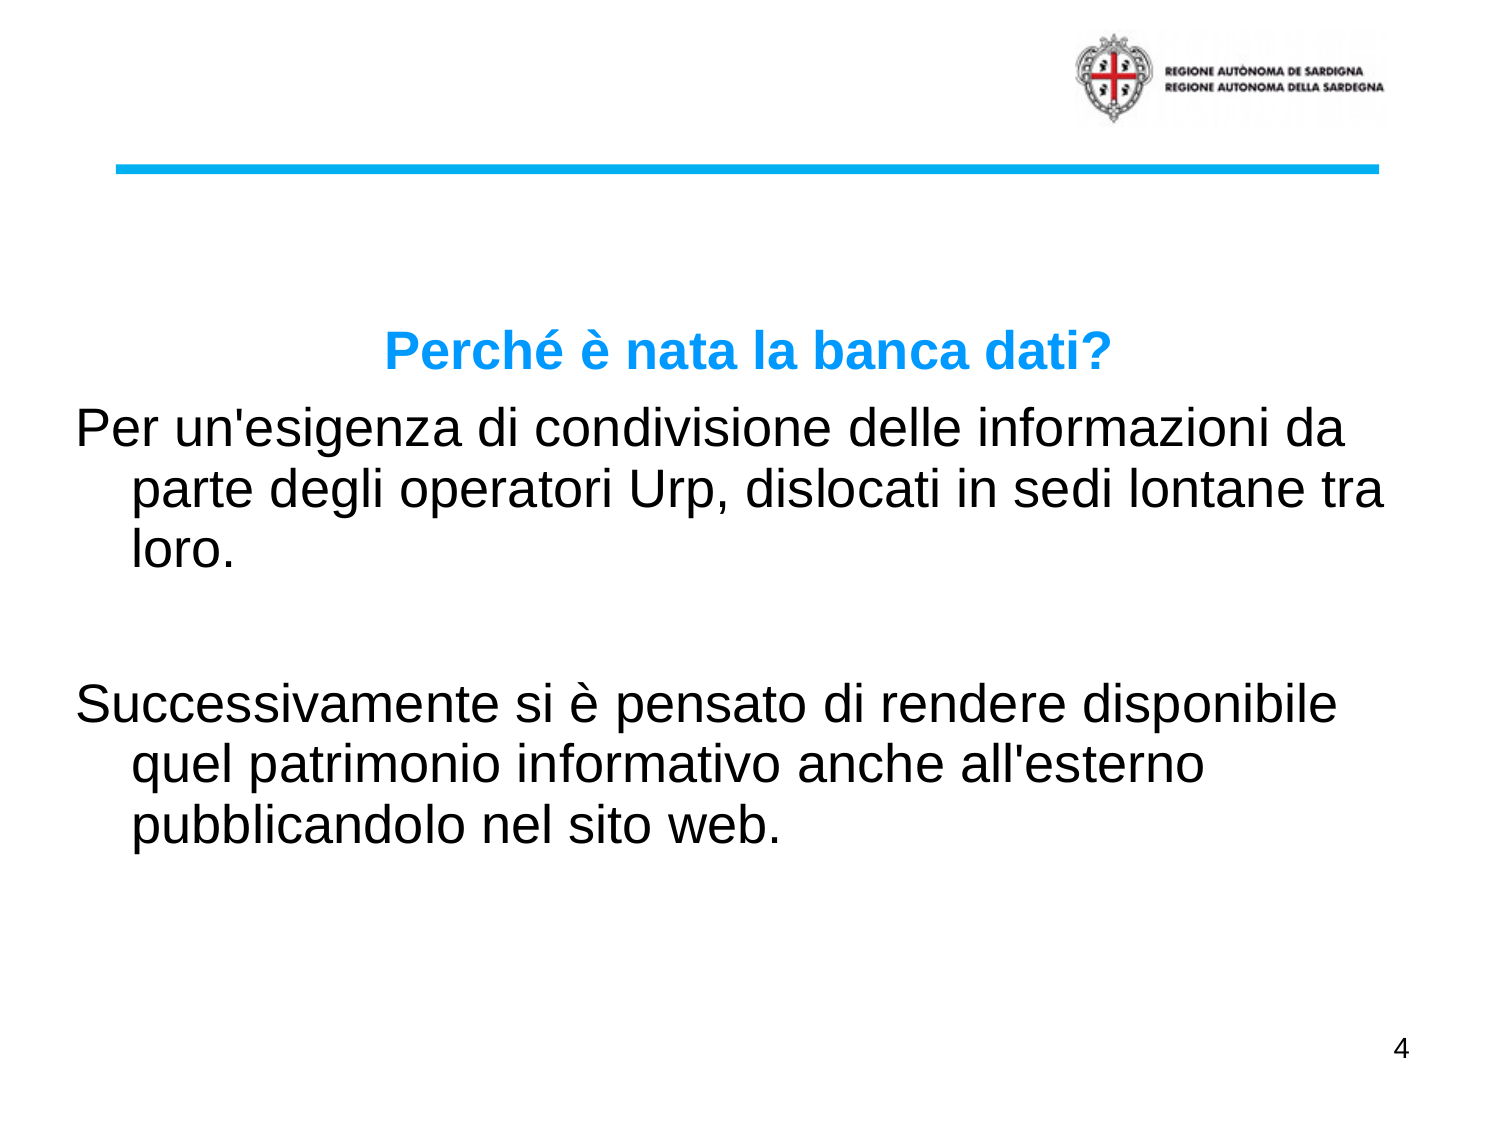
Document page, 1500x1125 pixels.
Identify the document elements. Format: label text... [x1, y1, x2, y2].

picture [1075, 29, 1388, 127]
text_box [115, 164, 1380, 175]
text_box Perché è nata la banca dati? Per un'esigenza di condivisione delle informazioni da parte degli operatori Urp, dislocati in sedi lontane tra loro. Successivamente si è pensato di rendere disponibile quel patrimonio informativo anche all'esterno pubblicandolo nel sito web. [74, 269, 1425, 998]
